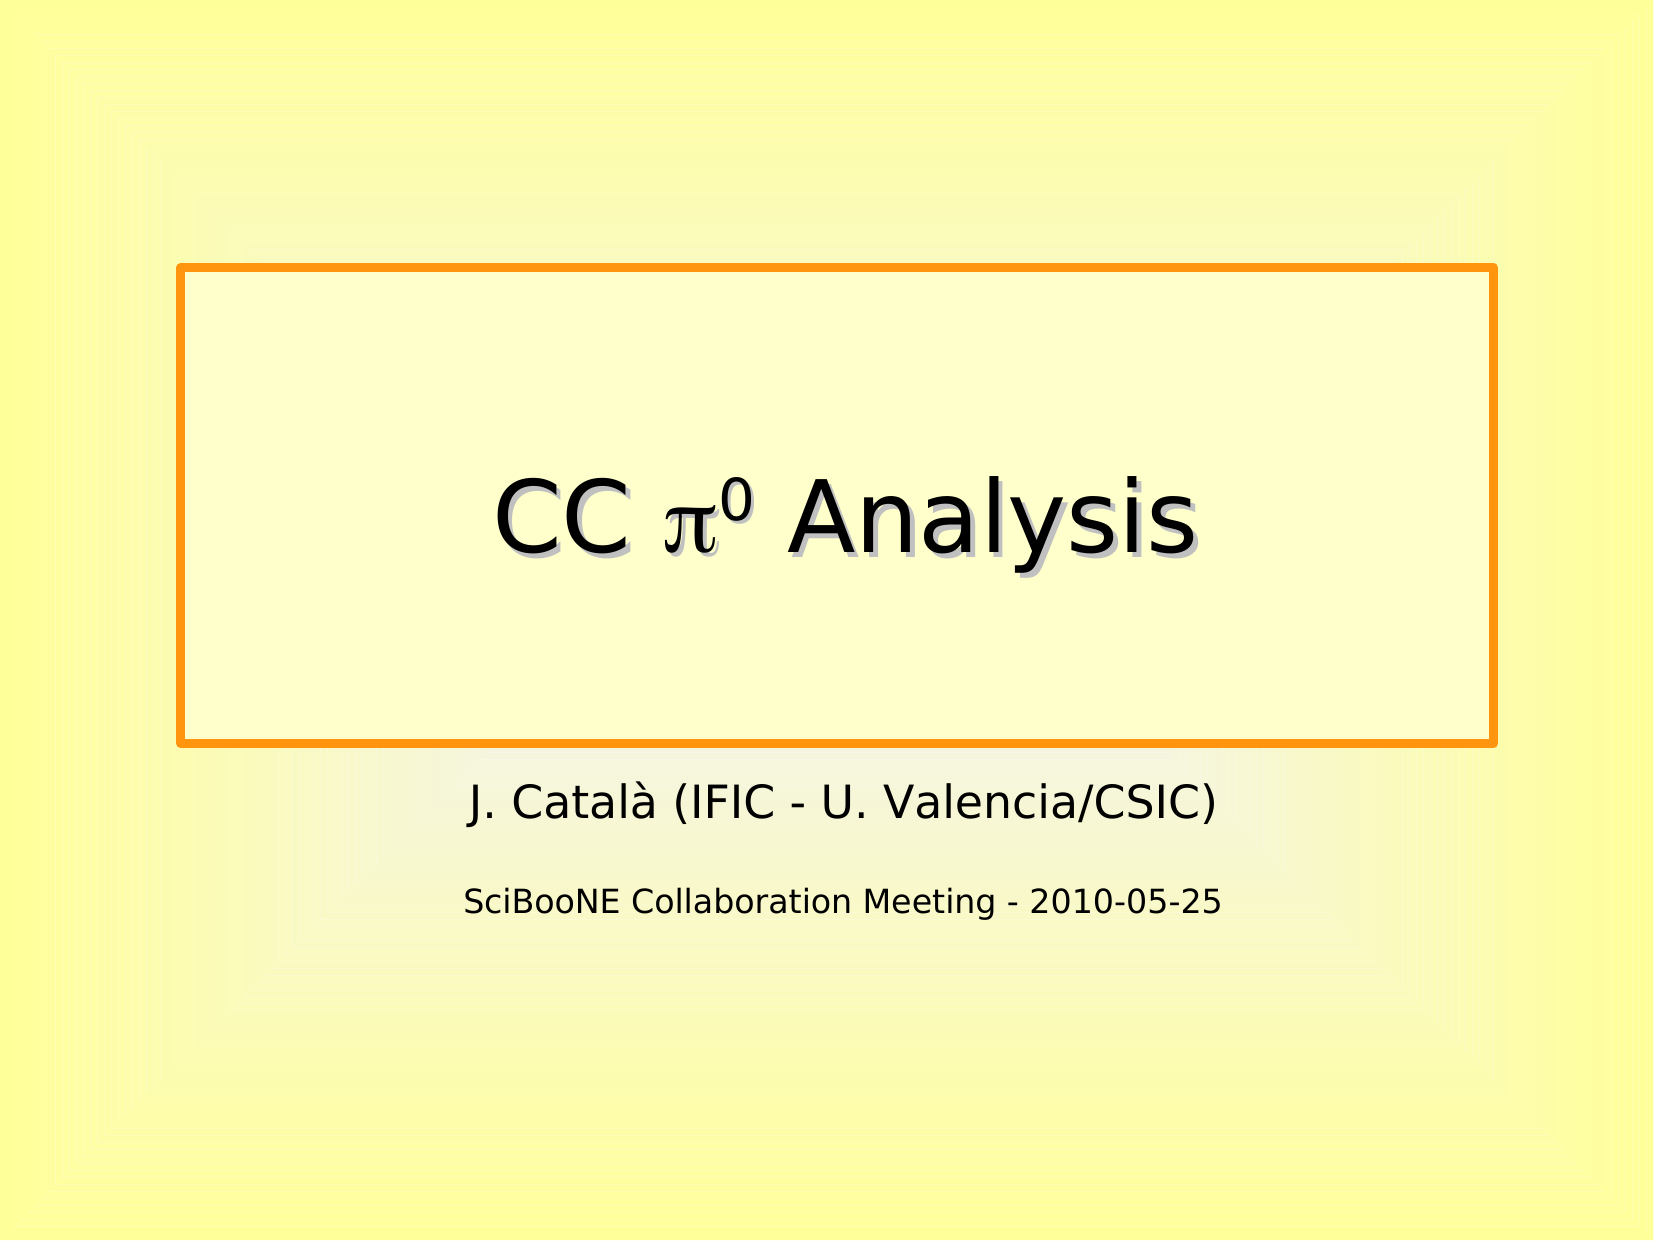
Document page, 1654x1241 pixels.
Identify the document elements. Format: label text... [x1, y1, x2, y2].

title CC p0 Analysis [101, 393, 1590, 586]
text_box [180, 586, 1494, 744]
subtitle J. Català (IFIC - U. Valencia/CSIC) SciBooNE Collaboration Meeting - 2010-05-25 [337, 744, 1351, 1013]
text_box [180, 267, 1494, 393]
